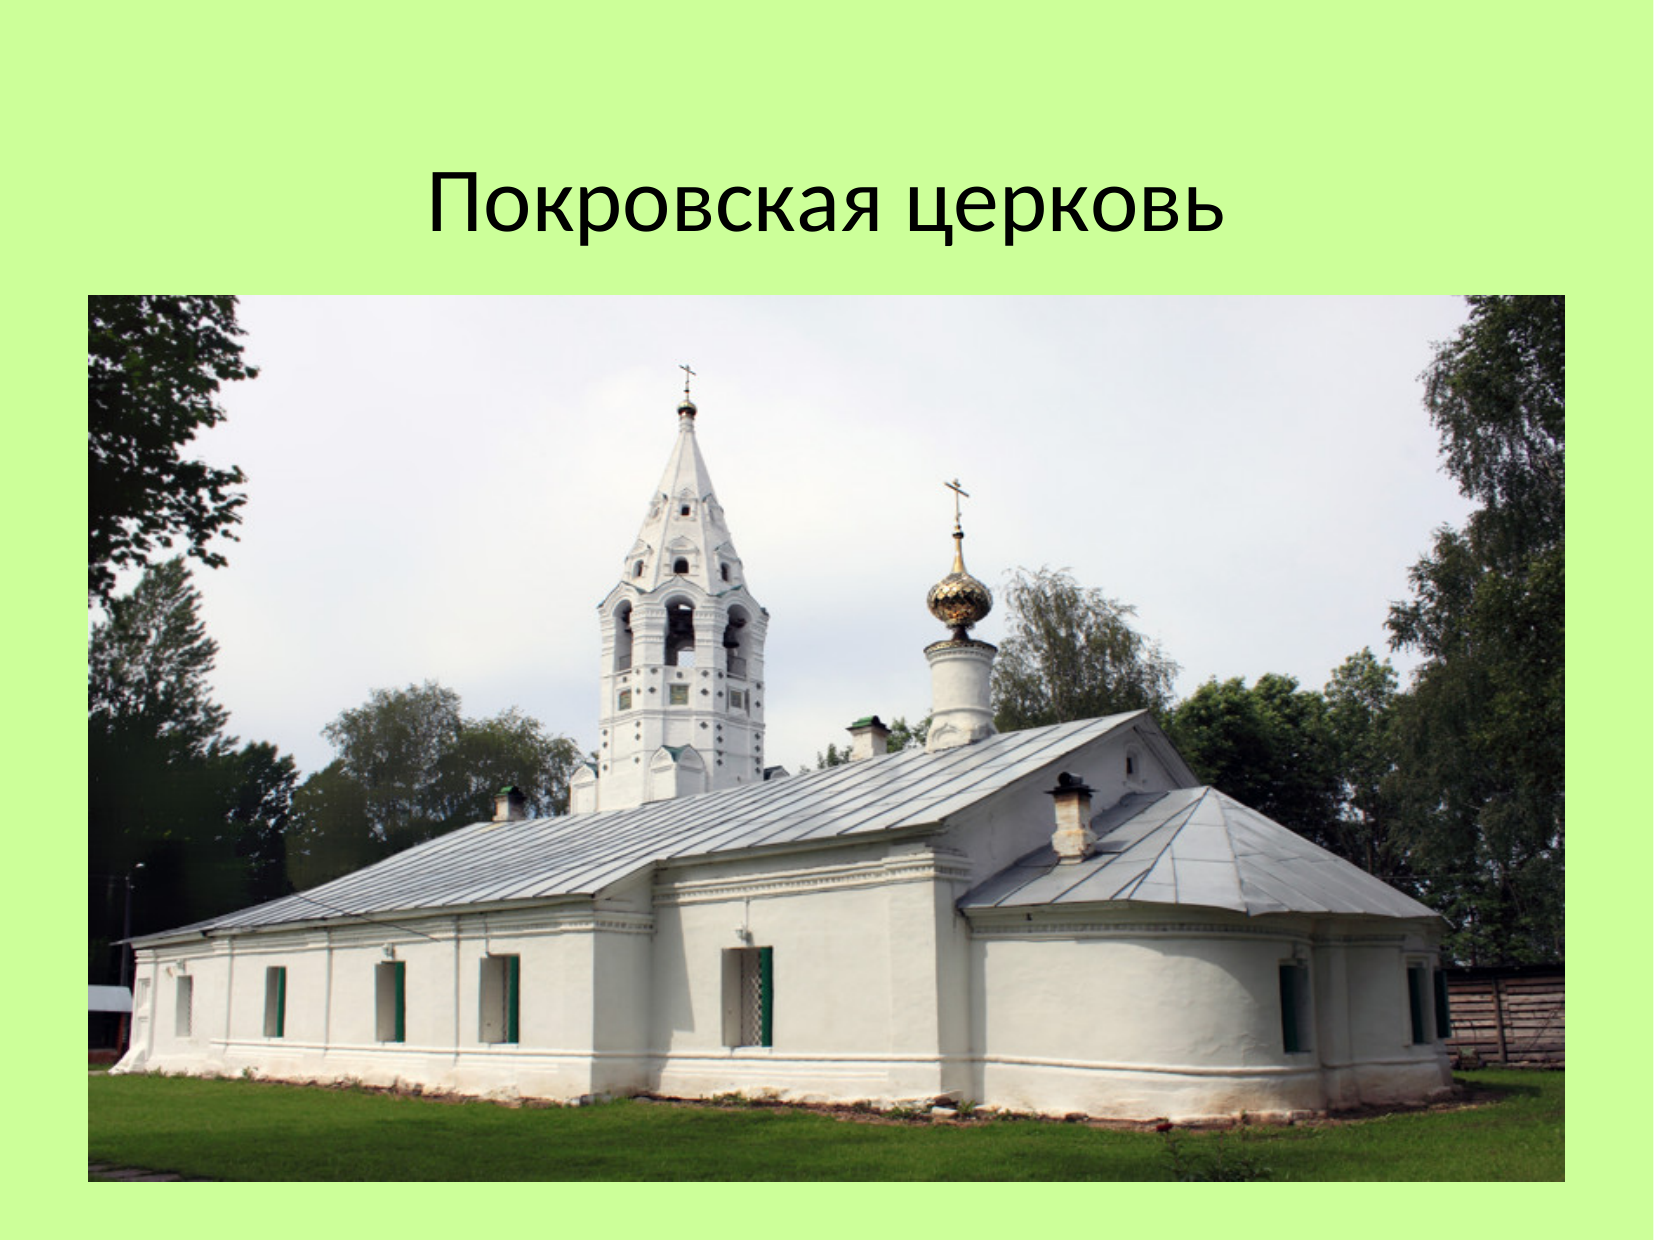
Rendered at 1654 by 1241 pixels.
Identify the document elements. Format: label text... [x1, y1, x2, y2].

picture [88, 295, 1565, 1182]
title Покровская церковь [118, 83, 1536, 295]
